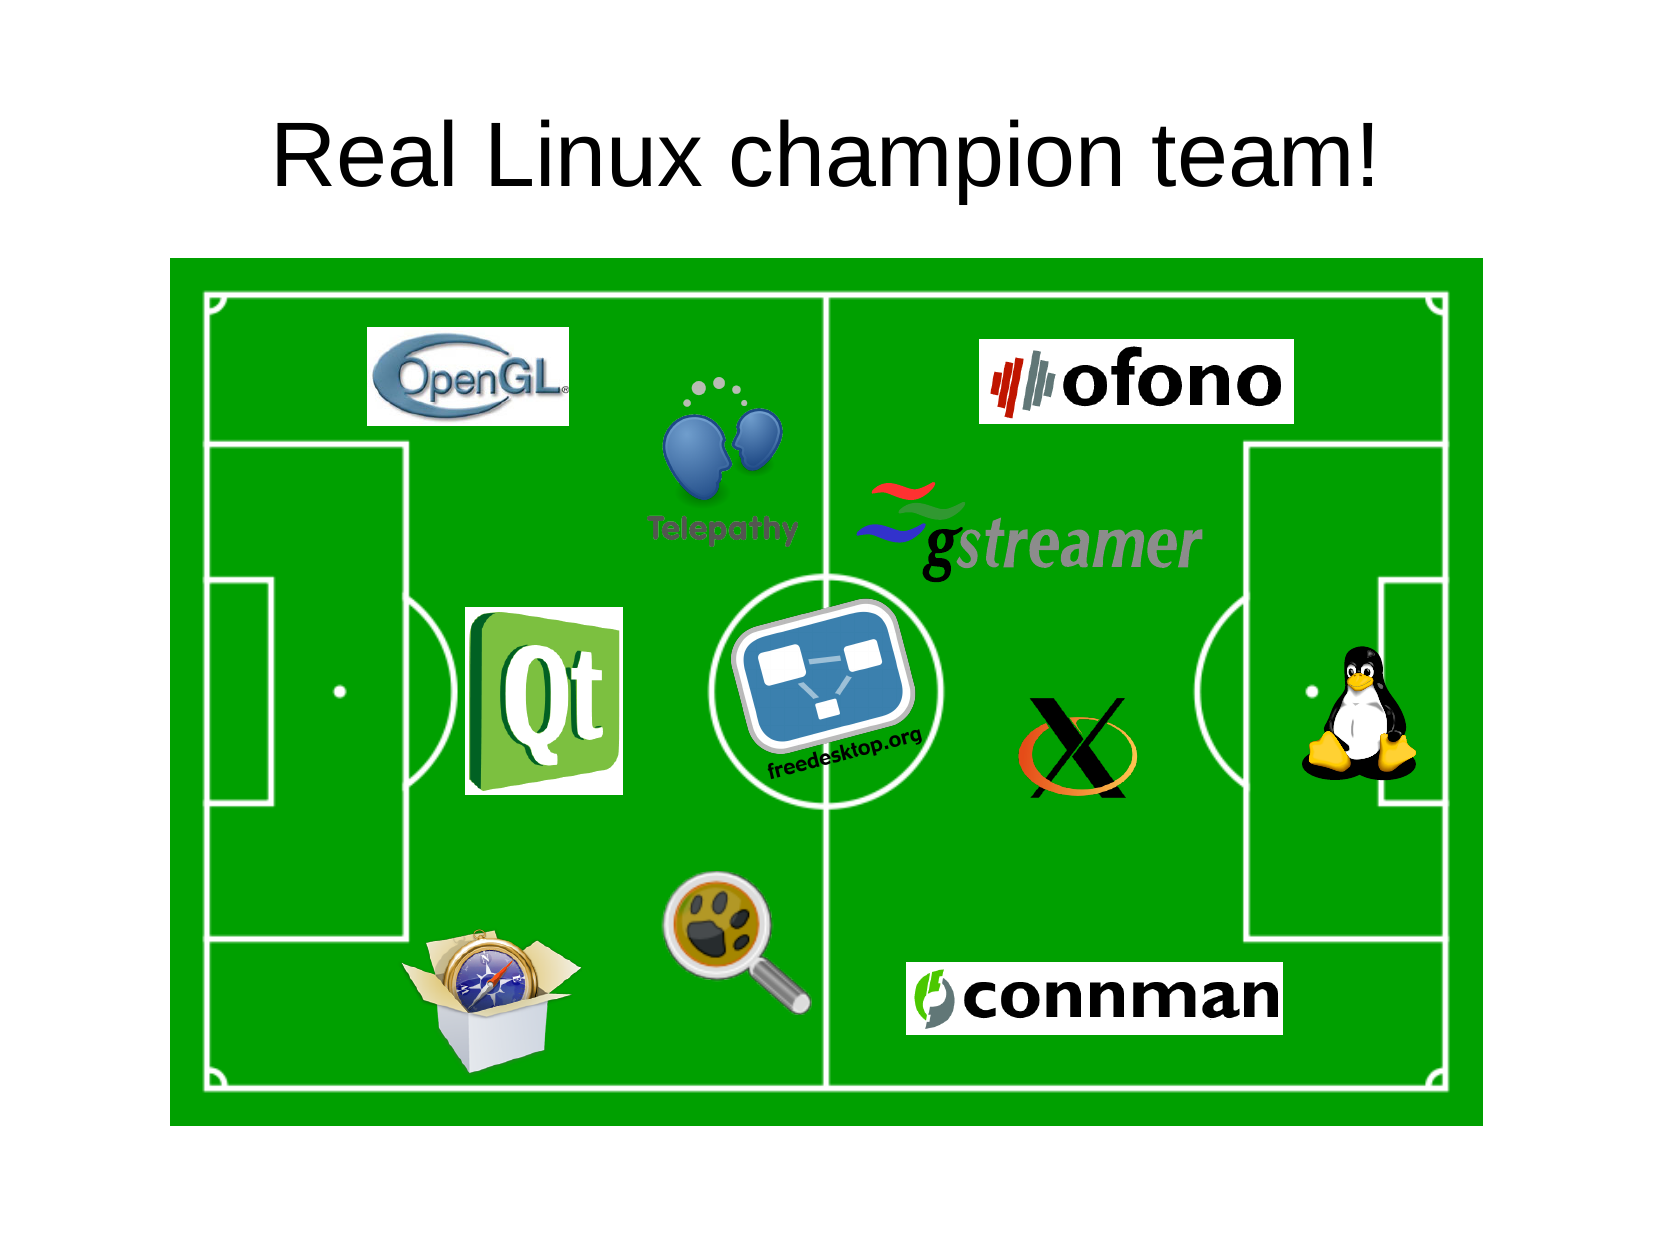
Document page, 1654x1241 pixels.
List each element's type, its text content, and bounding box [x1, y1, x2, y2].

picture [170, 258, 1483, 1126]
title Real Linux champion team! [82, 56, 1571, 249]
